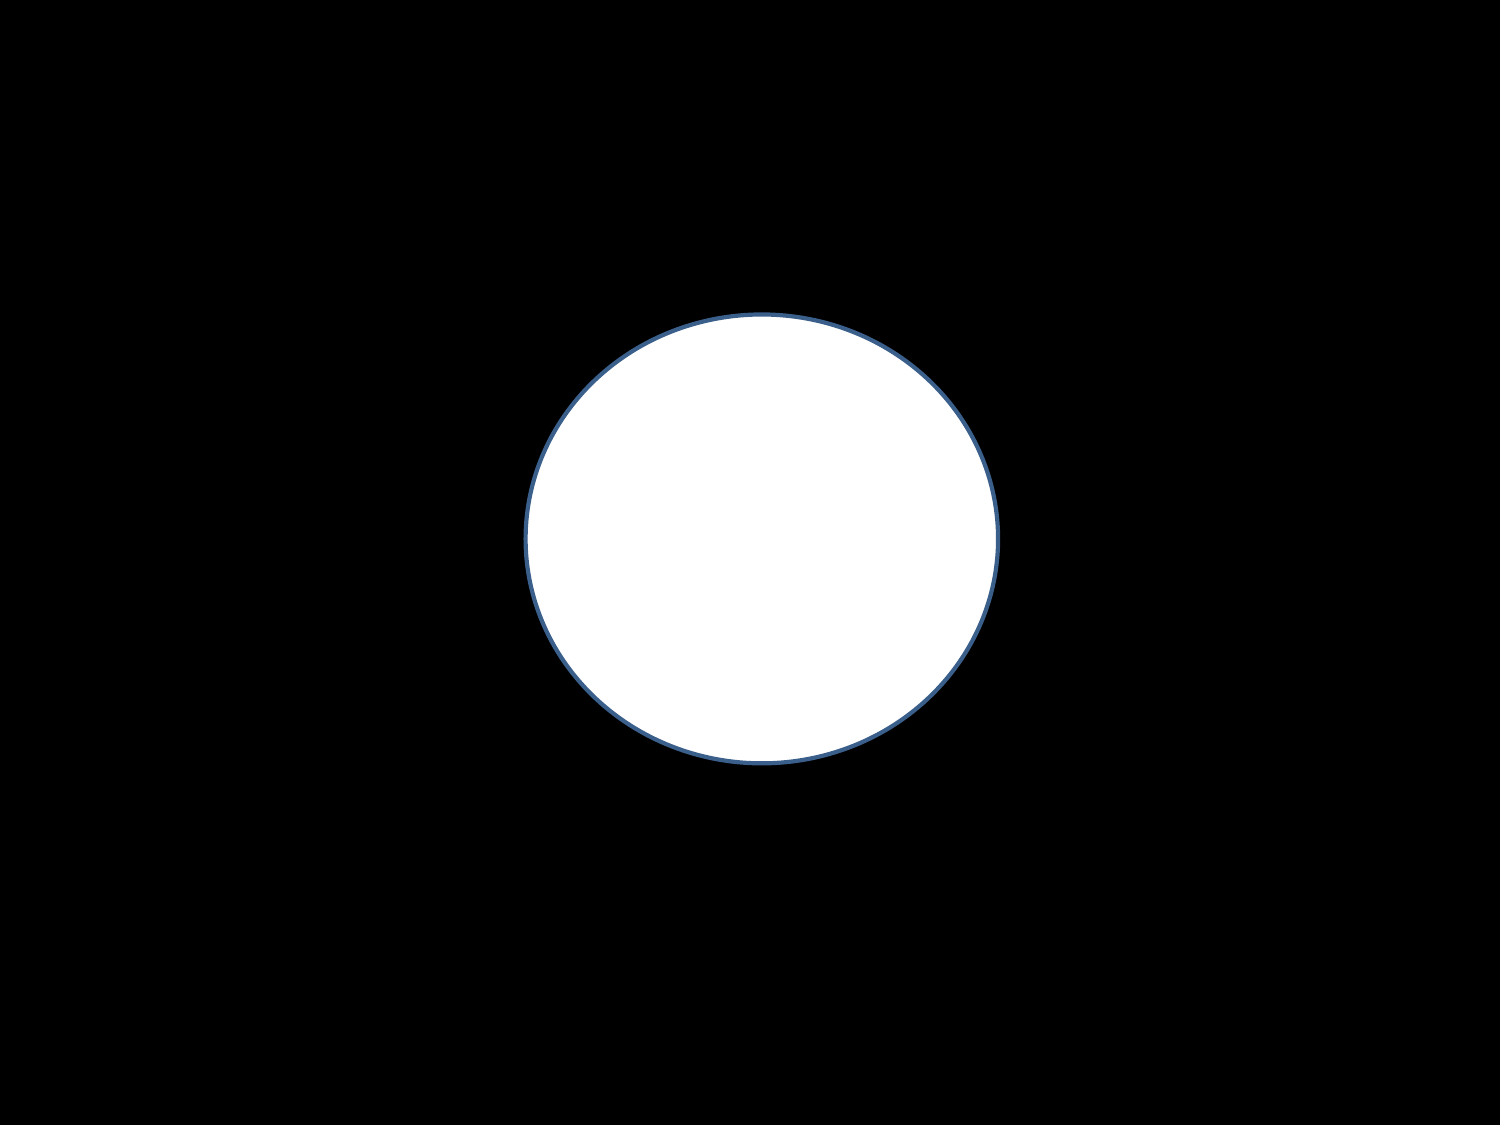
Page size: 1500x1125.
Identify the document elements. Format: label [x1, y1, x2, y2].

text_box [37, 37, 1500, 1125]
